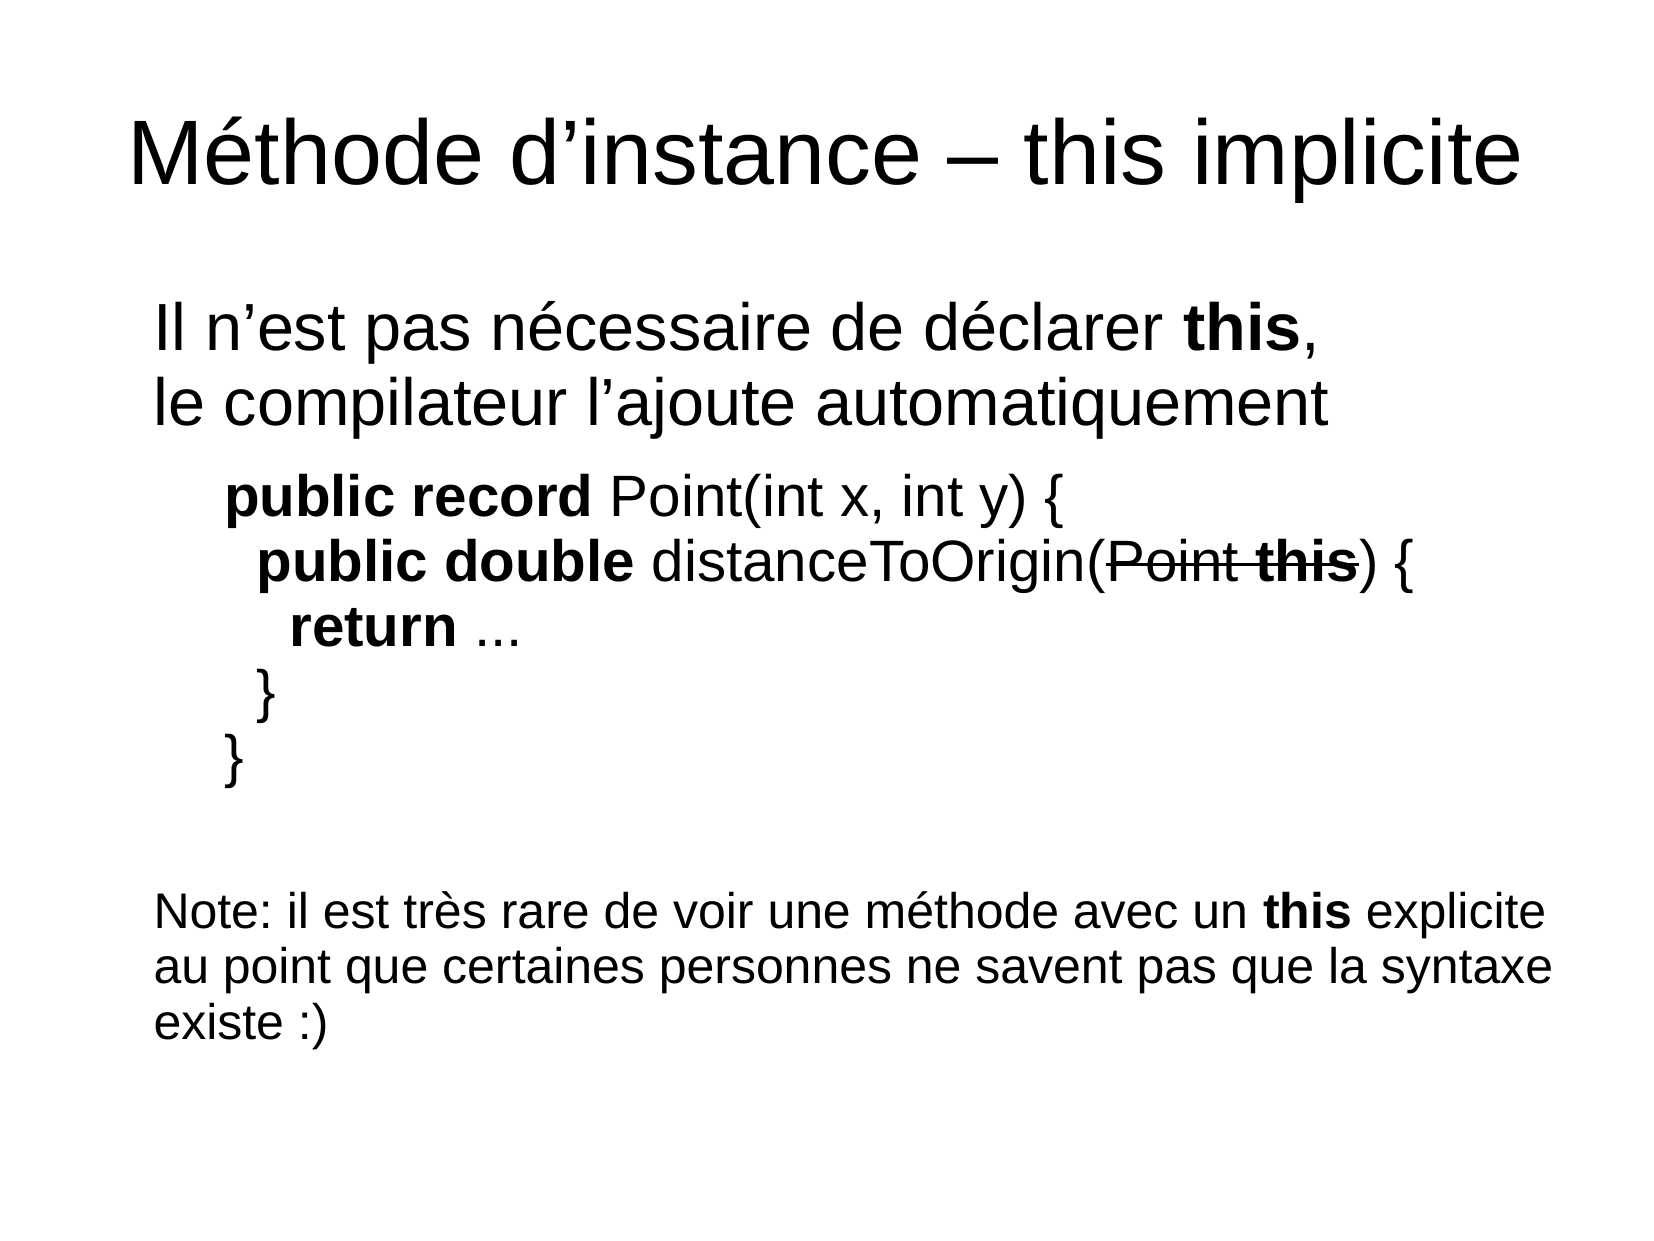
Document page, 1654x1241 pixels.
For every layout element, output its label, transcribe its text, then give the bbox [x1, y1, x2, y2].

title Méthode d’instance – this implicite [82, 49, 1571, 257]
list Il n’est pas nécessaire de déclarer this, le compilateur l’ajoute automatiquement public record Point(int x, int y) { public double distanceToOrigin(Point this) { return ... } } Note: il est très rare de voir une méthode avec un this explicite au point que certaines personnes ne savent pas que la syntaxe existe :) [82, 290, 1571, 1066]
